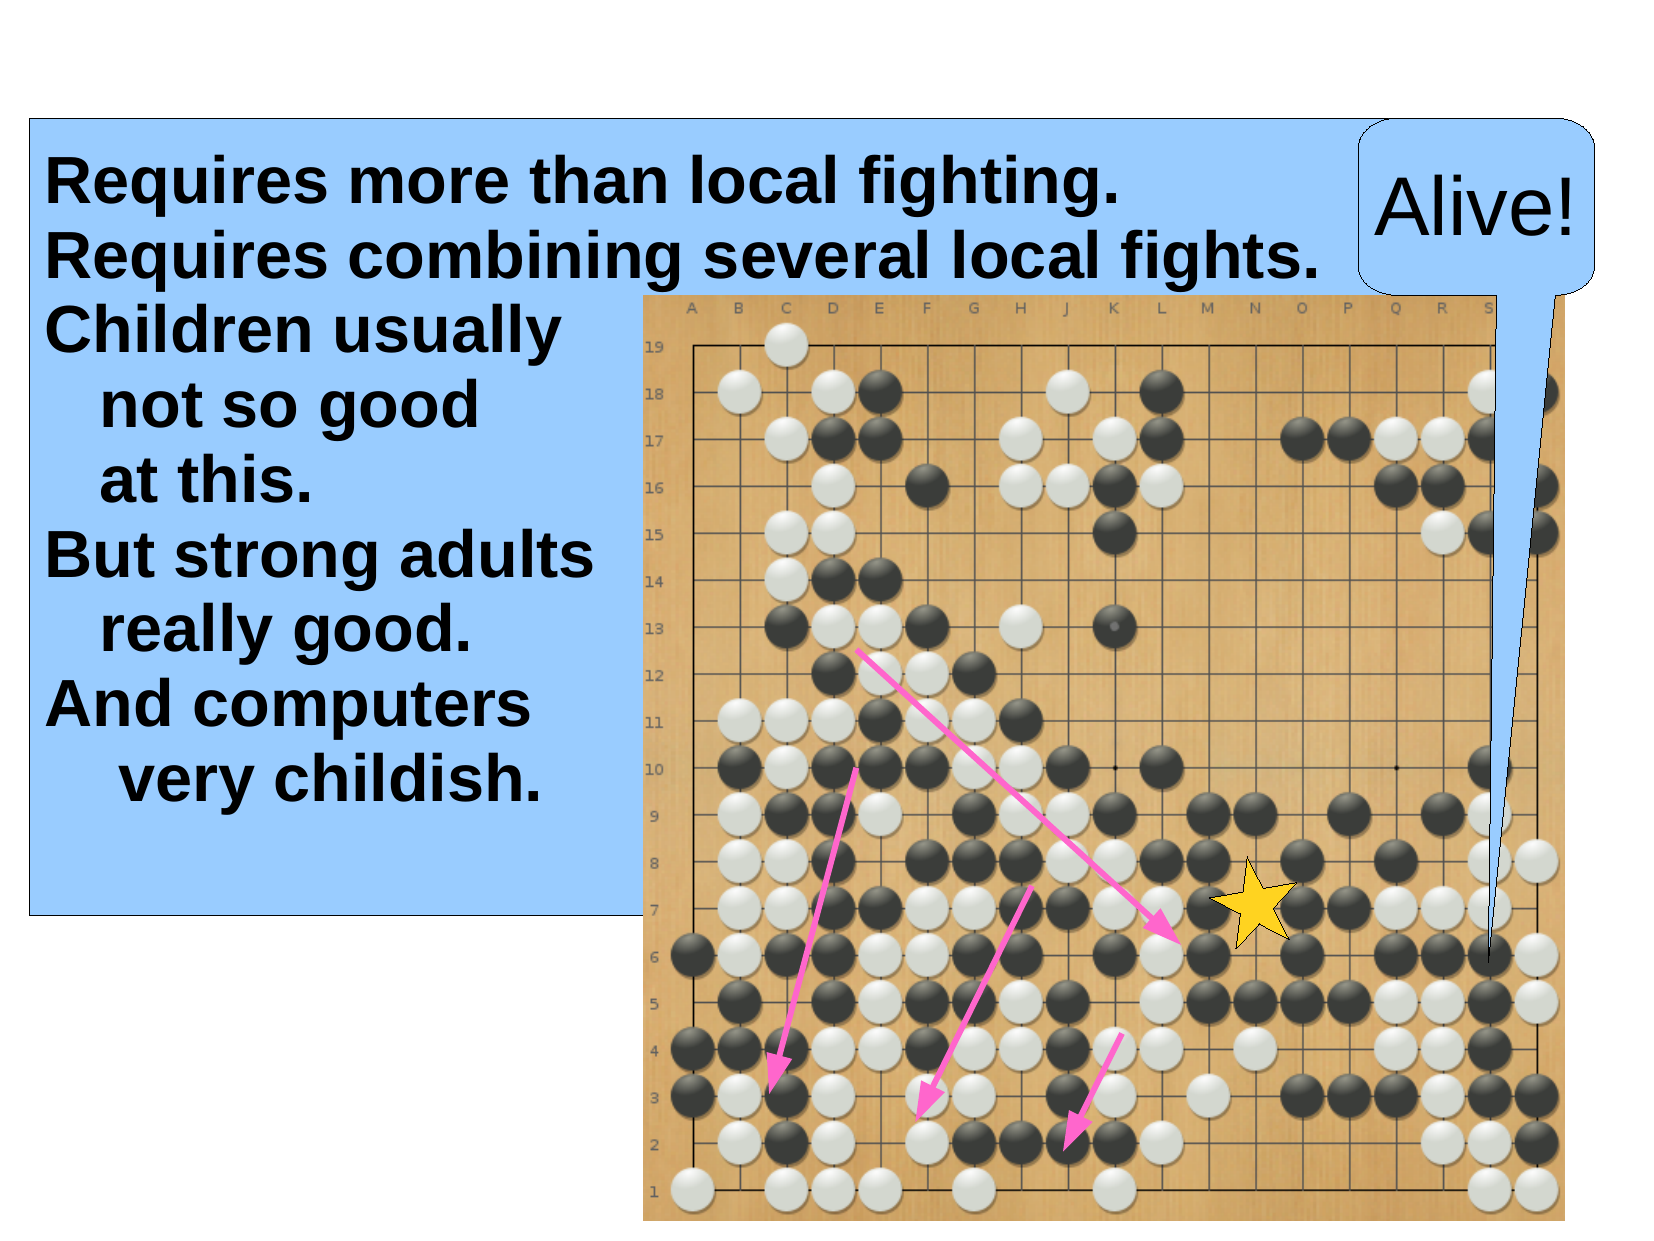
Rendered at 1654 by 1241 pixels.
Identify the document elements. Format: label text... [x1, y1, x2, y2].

text_box Alive! [1358, 118, 1595, 963]
picture [643, 295, 1565, 1221]
text_box Requires more than local fighting. Requires combining several local fights. Children usually not so good at this. But strong adults really good. And computers very childish. [29, 118, 1388, 916]
text_box [1209, 856, 1297, 949]
